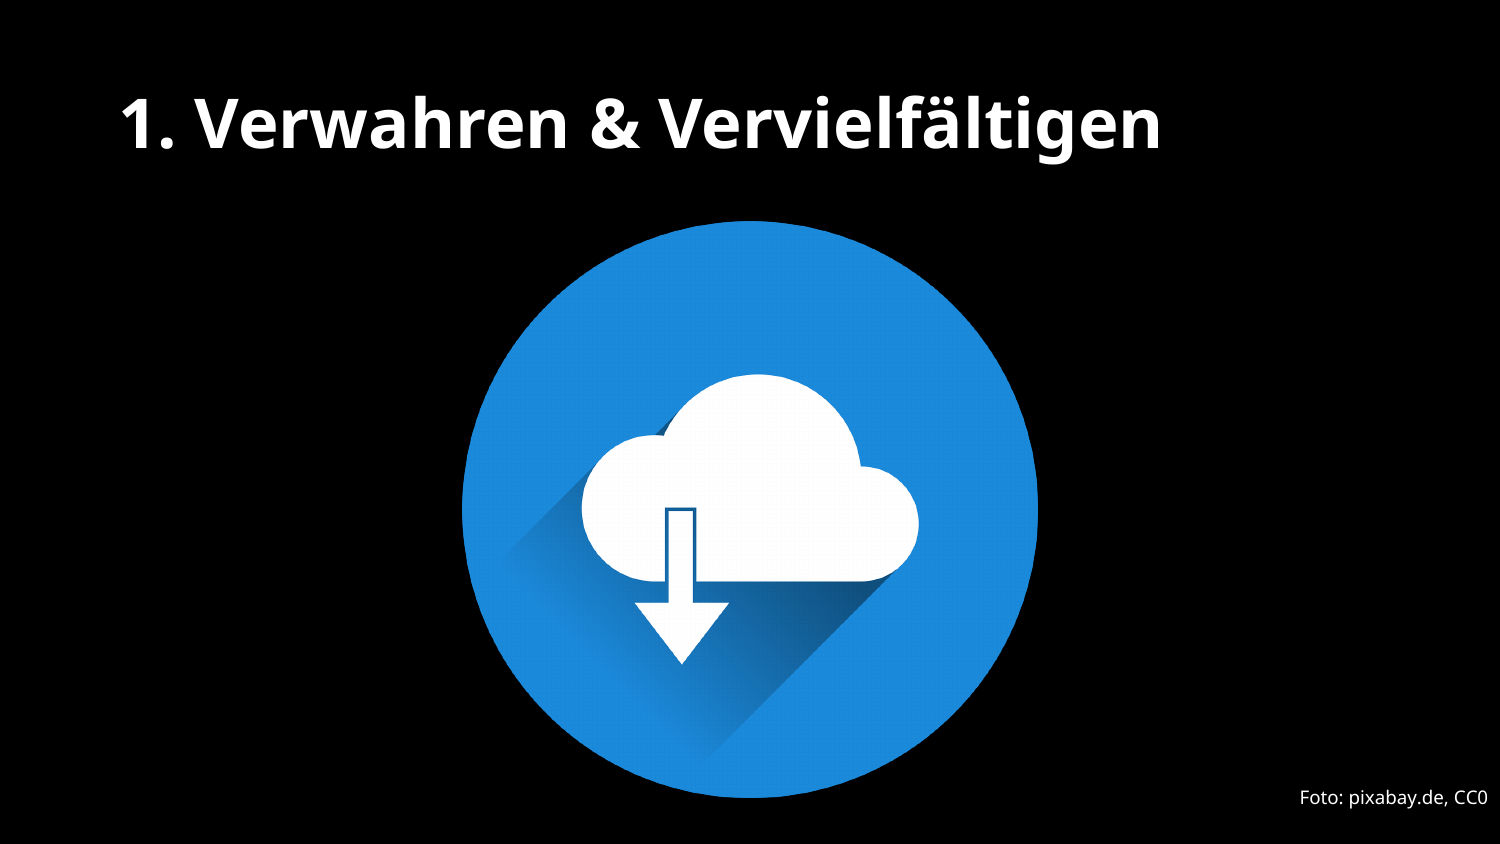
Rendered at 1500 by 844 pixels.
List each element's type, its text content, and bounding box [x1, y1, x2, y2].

picture [462, 221, 1038, 798]
text_box Foto: pixabay.de, CC0 [1288, 780, 1500, 815]
title 1. Verwahren & Vervielfältigen [103, 44, 1397, 209]
